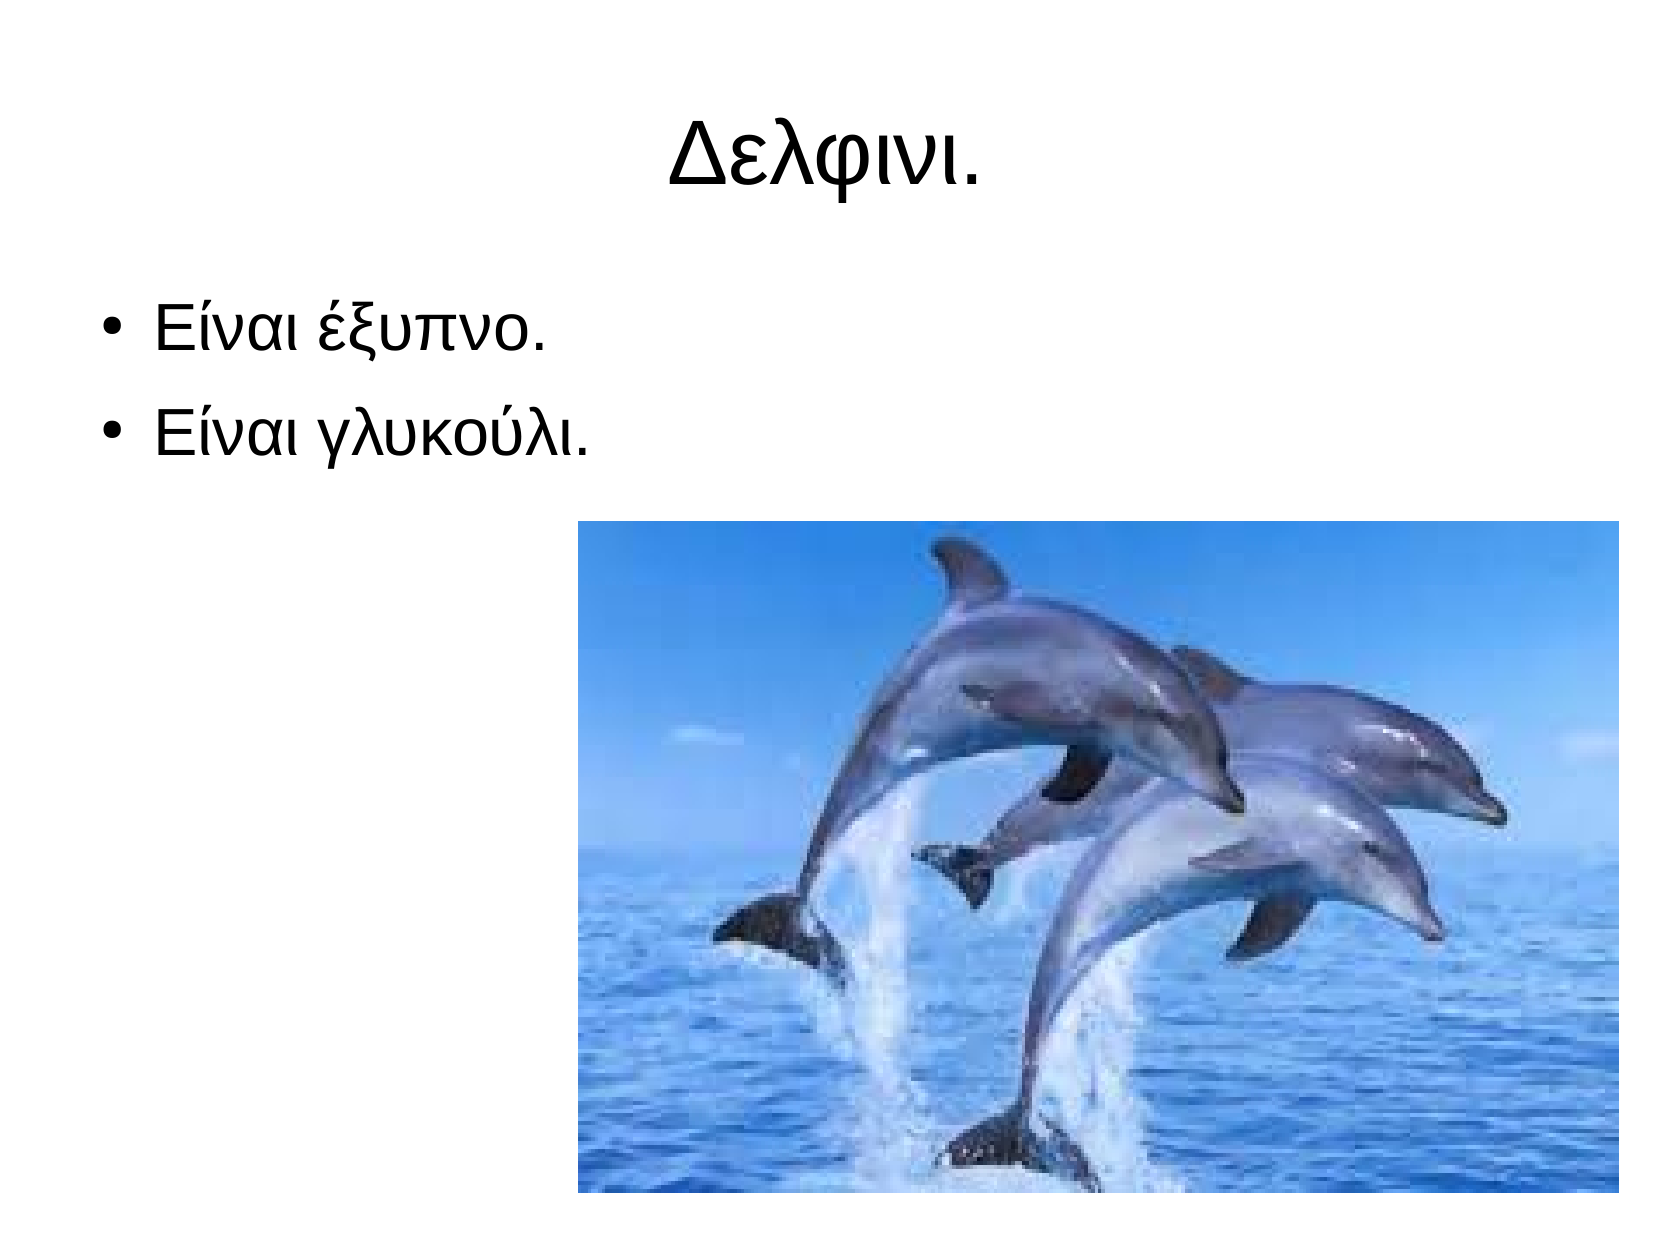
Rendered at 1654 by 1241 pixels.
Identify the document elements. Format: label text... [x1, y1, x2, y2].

picture [578, 521, 1619, 1193]
title Δελφινι. [82, 49, 1571, 257]
list Είναι έξυπνο. Είναι γλυκούλι. [82, 290, 1571, 1109]
